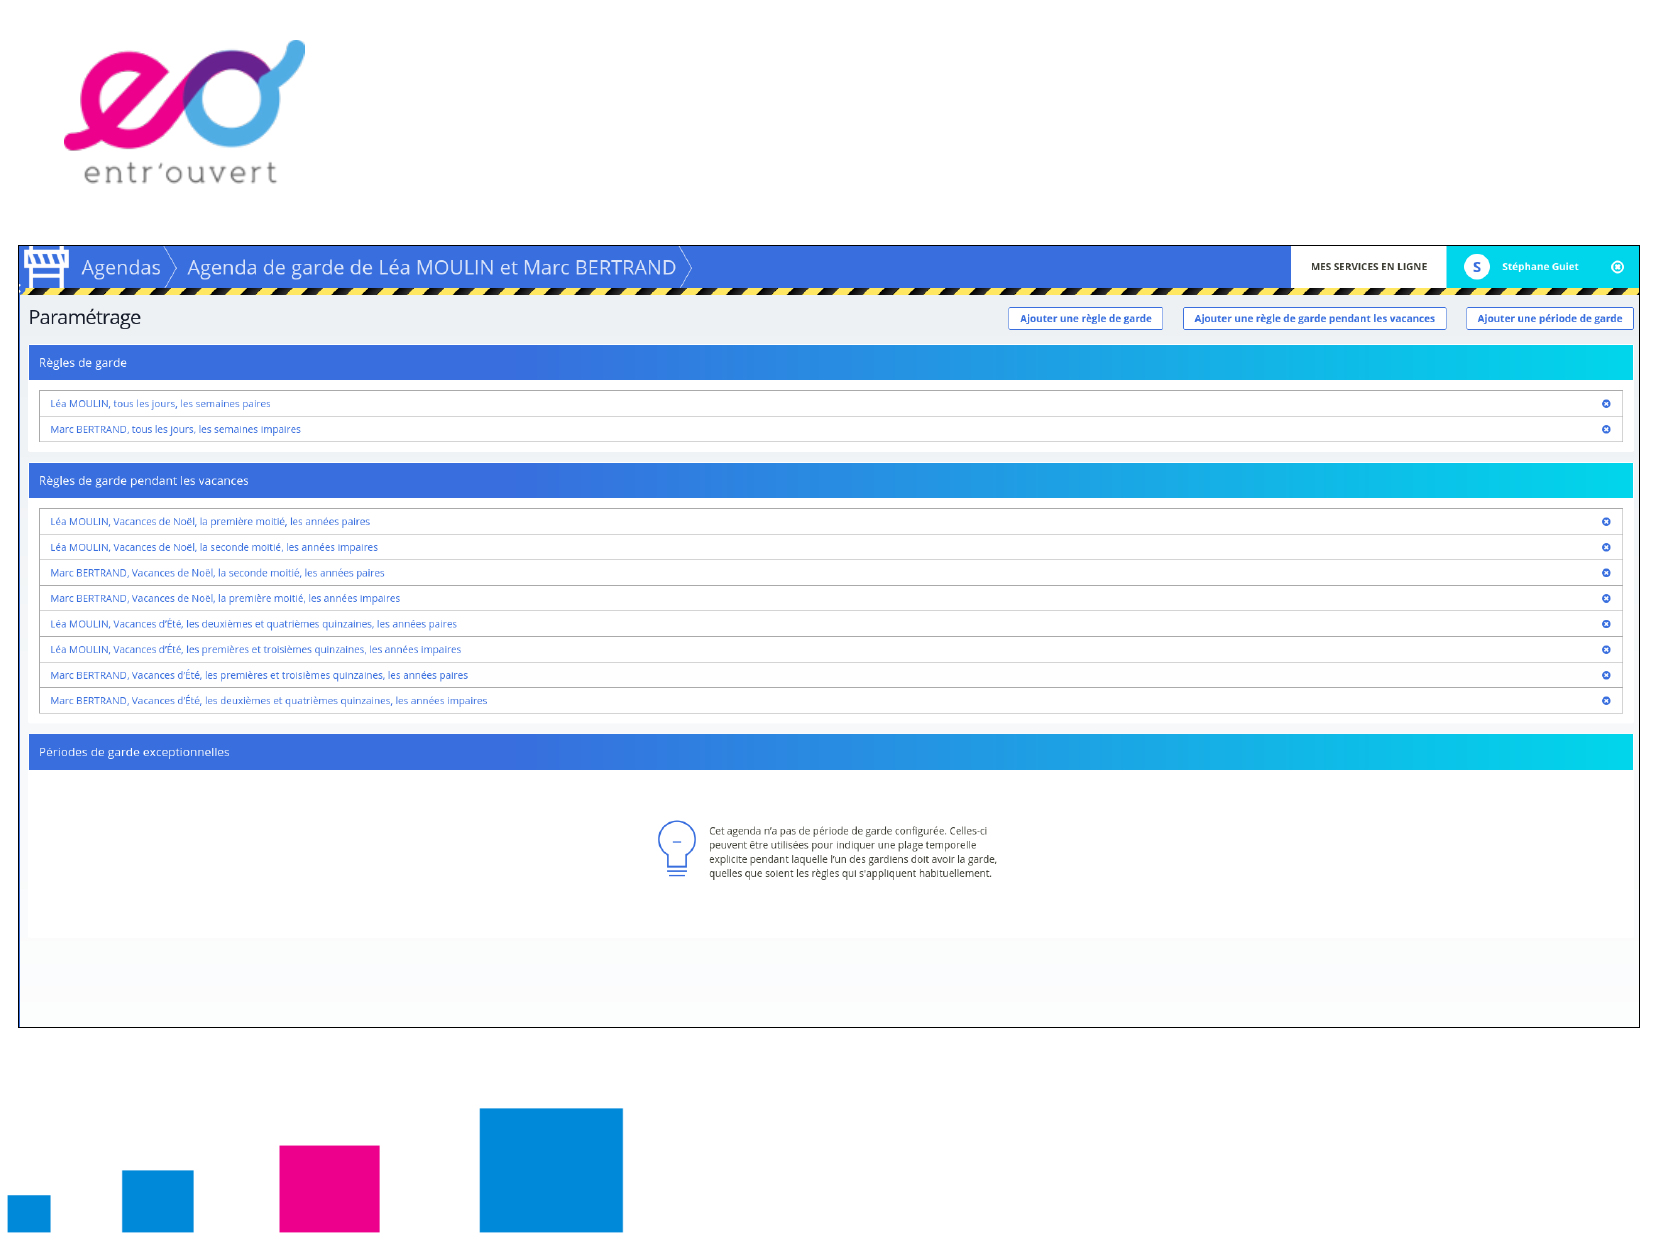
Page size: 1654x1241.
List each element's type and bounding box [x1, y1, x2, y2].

picture [64, 40, 305, 184]
picture [5, 1106, 626, 1235]
picture [18, 245, 1640, 1028]
